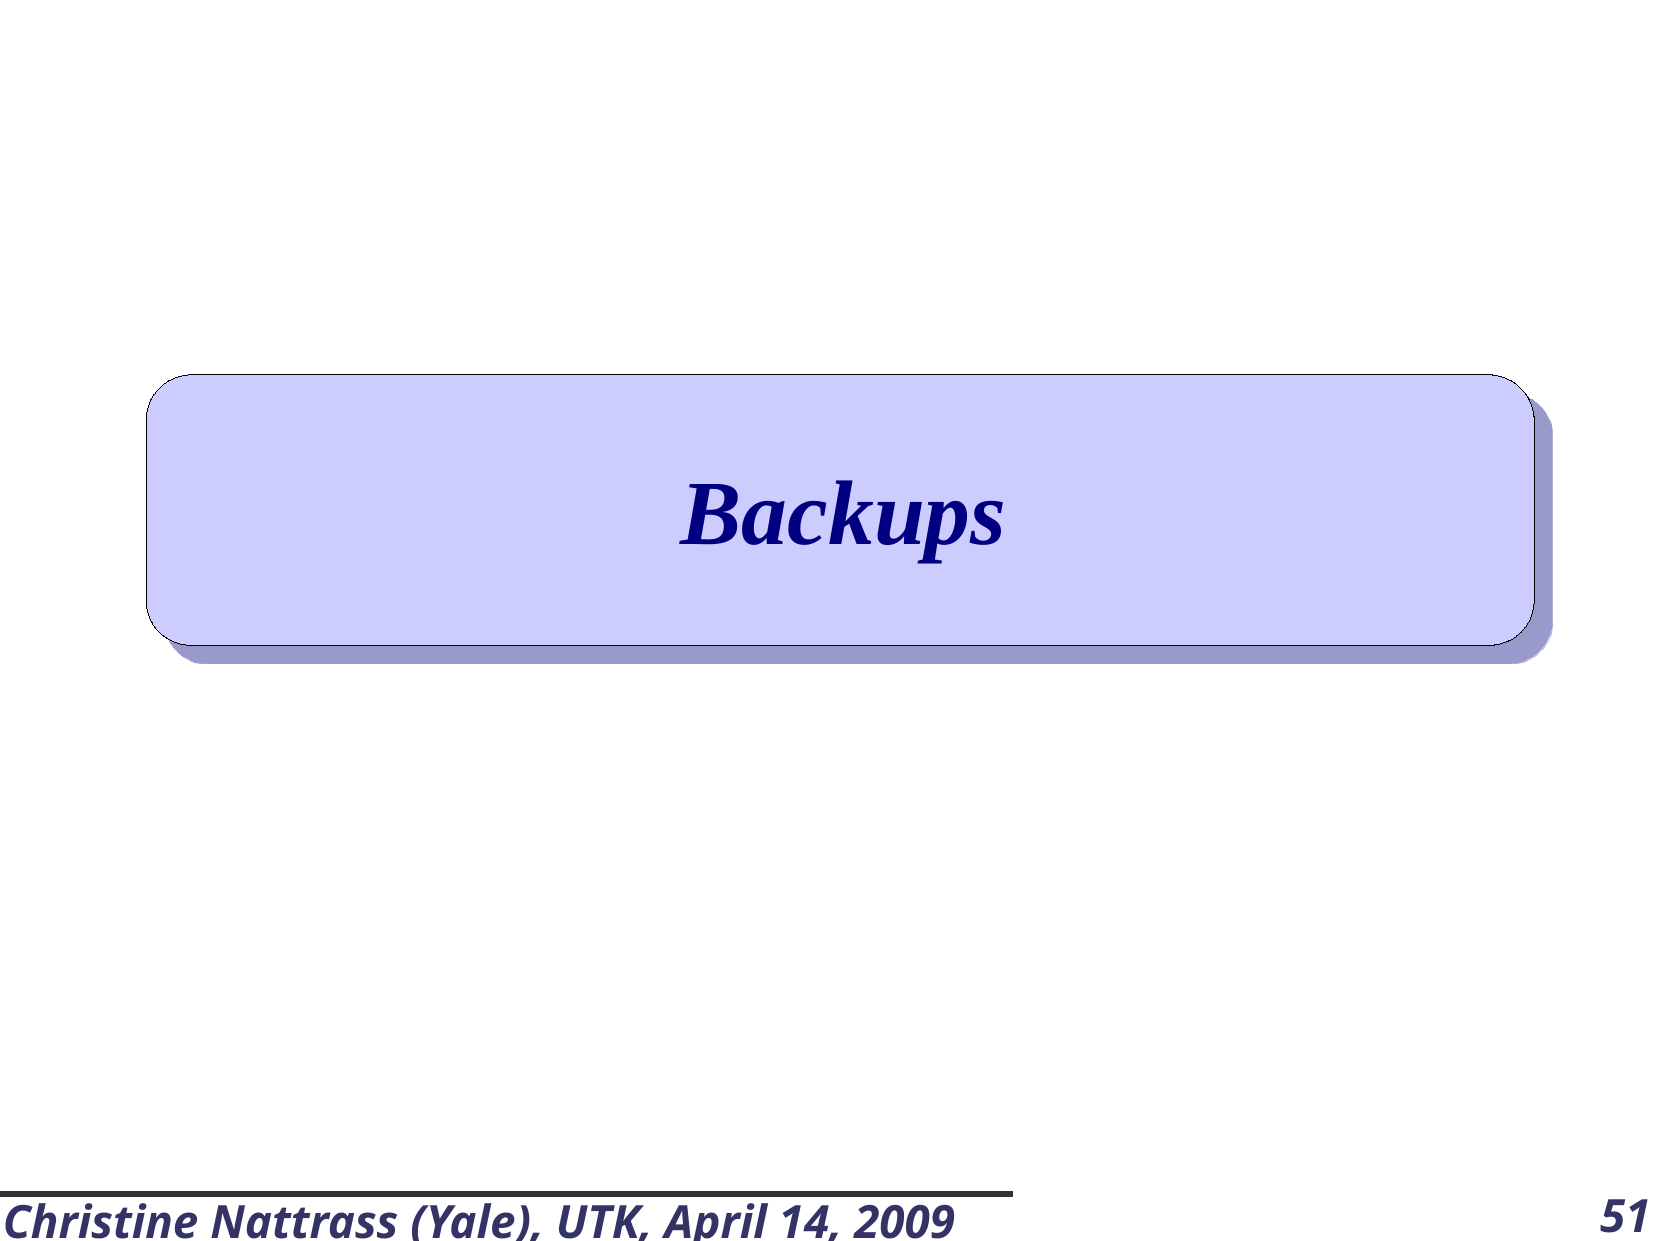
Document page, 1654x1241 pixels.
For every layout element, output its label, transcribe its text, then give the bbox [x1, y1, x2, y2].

text_box [146, 397, 152, 623]
title Backups [152, 373, 1536, 653]
